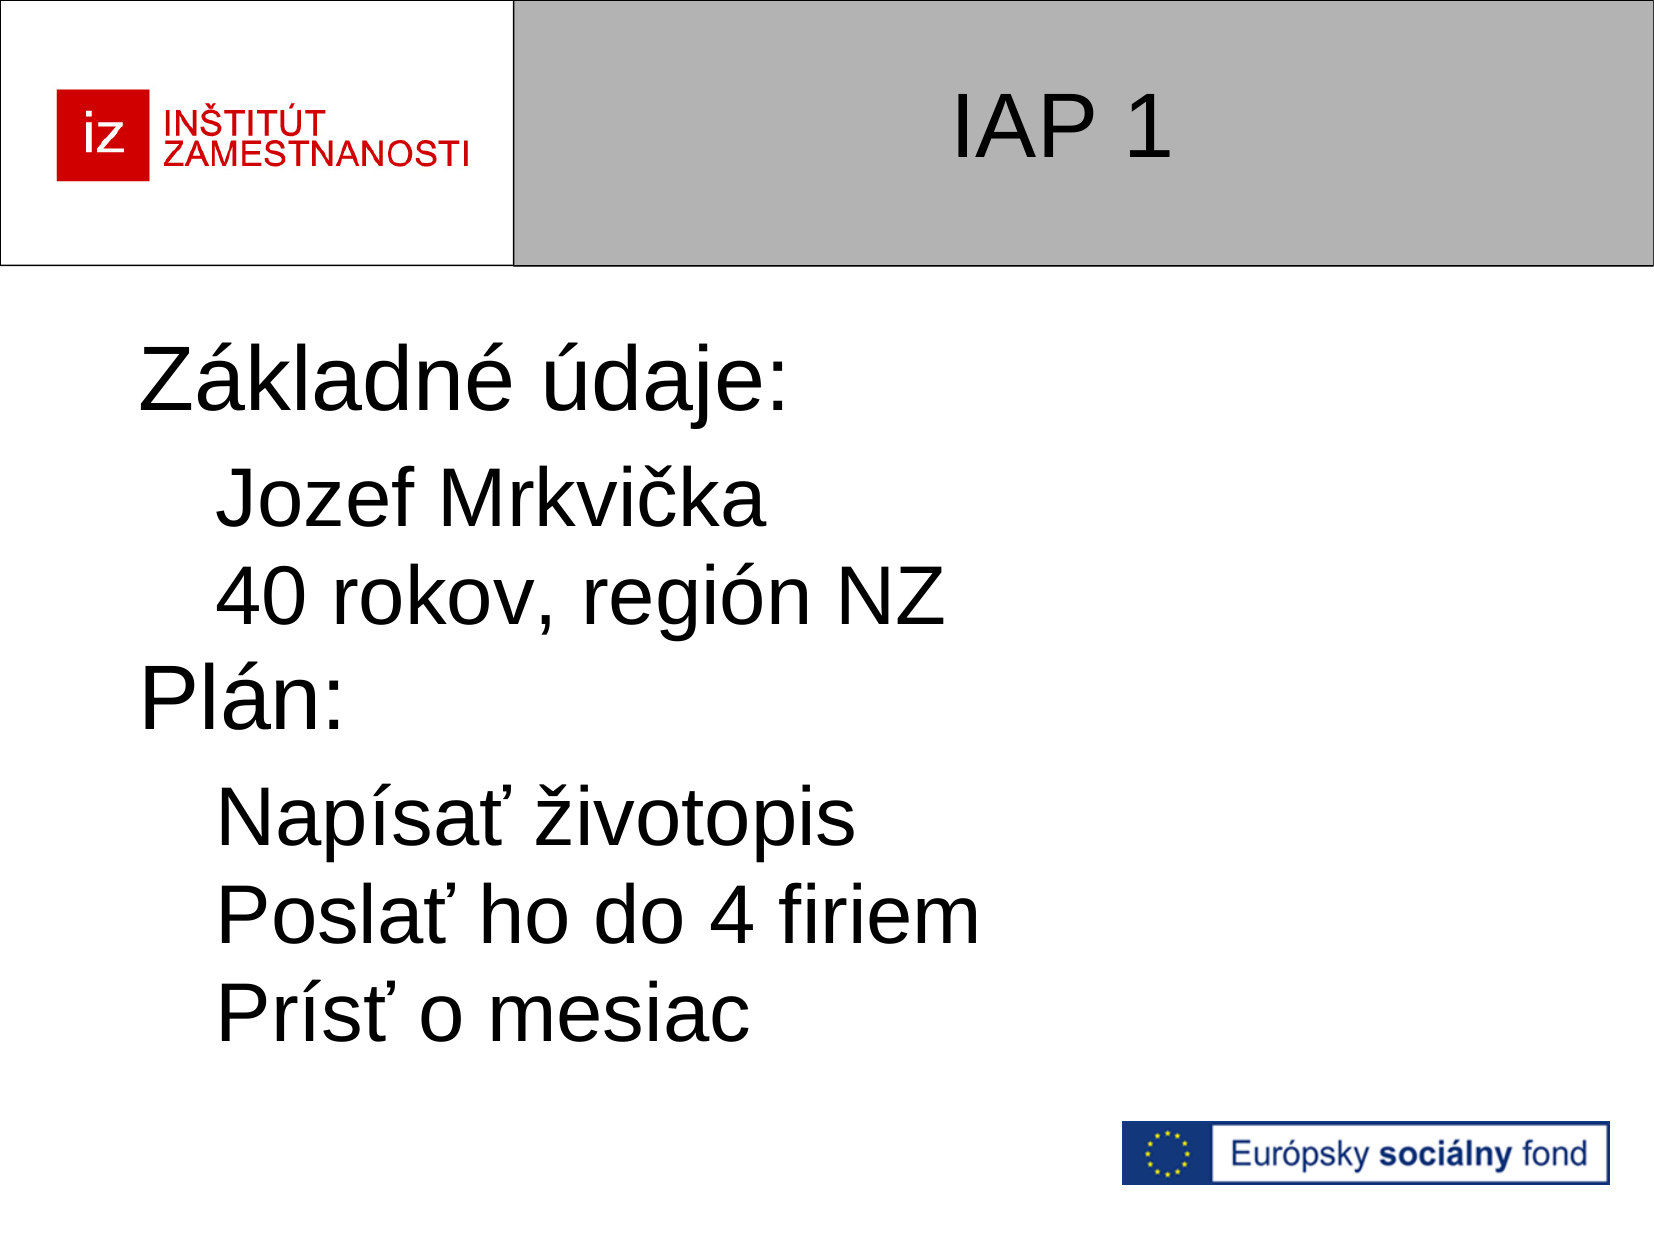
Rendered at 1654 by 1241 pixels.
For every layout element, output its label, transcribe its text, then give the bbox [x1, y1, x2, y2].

picture [5, 8, 512, 257]
picture [1122, 1121, 1610, 1185]
title IAP 1 [561, 29, 1565, 237]
list Základné údaje: Jozef Mrkvička 40 rokov, región NZ Plán: Napísať životopis Poslať ho do 4 firiem Prísť o mesiac [121, 344, 1533, 1112]
